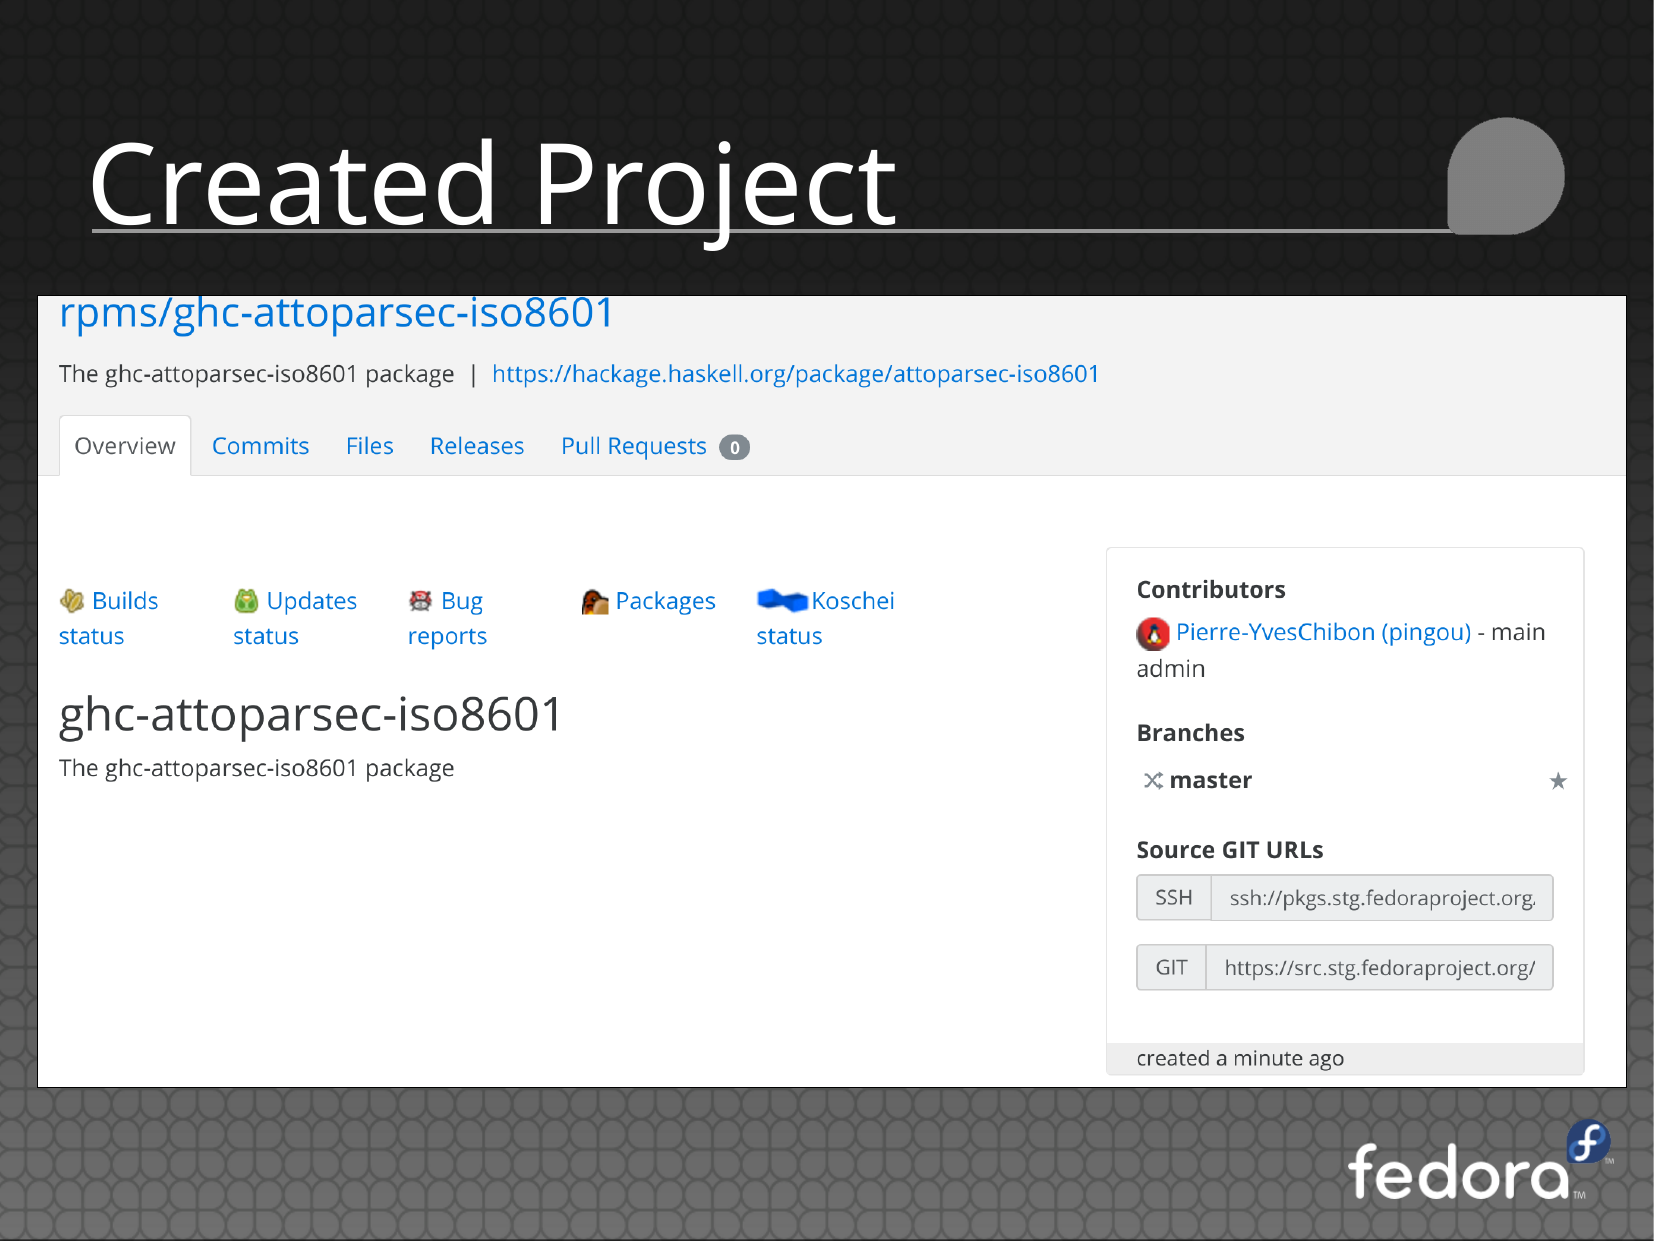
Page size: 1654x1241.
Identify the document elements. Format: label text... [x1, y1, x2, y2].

picture [0, 0, 1654, 1241]
title Created Project [86, 112, 1576, 249]
